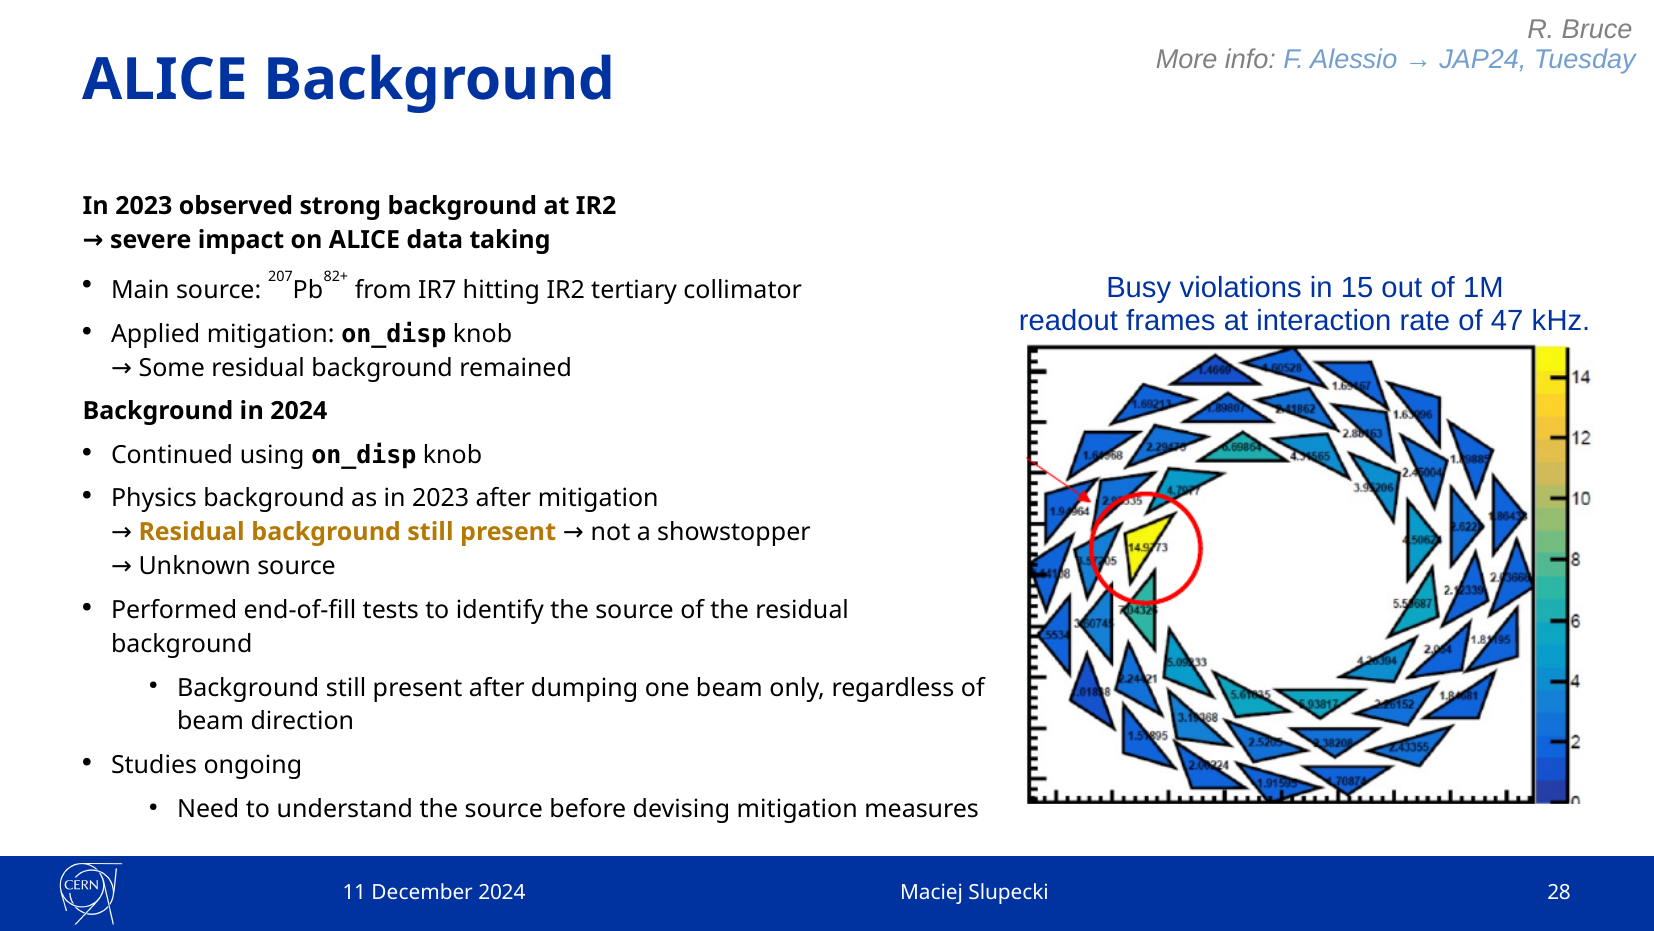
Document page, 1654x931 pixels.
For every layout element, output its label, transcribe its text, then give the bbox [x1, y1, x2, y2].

text_box More info: F. Alessio → JAP24, Tuesday [1159, 41, 1632, 77]
title ALICE Background [82, 37, 1571, 193]
picture [1026, 335, 1601, 804]
text_box Busy violations in 15 out of 1M readout frames at interaction rate of 47 kHz. [1015, 248, 1595, 361]
list In 2023 observed strong background at IR2 → severe impact on ALICE data taking Main source: 207Pb82+ from IR7 hitting IR2 tertiary collimator Applied mitigation: on_disp knob → Some residual background remained Background in 2024 Continued using on_disp knob Physics background as in 2023 after mitigation → Residual background still present → not a showstopper → Unknown source Performed end-of-fill tests to identify the source of the residual background Background still present after dumping one beam only, regardless of beam direction Studies ongoing Need to understand the source before devising mitigation measures [82, 188, 993, 827]
text_box R. Bruce [1511, 11, 1648, 48]
picture [56, 859, 127, 928]
